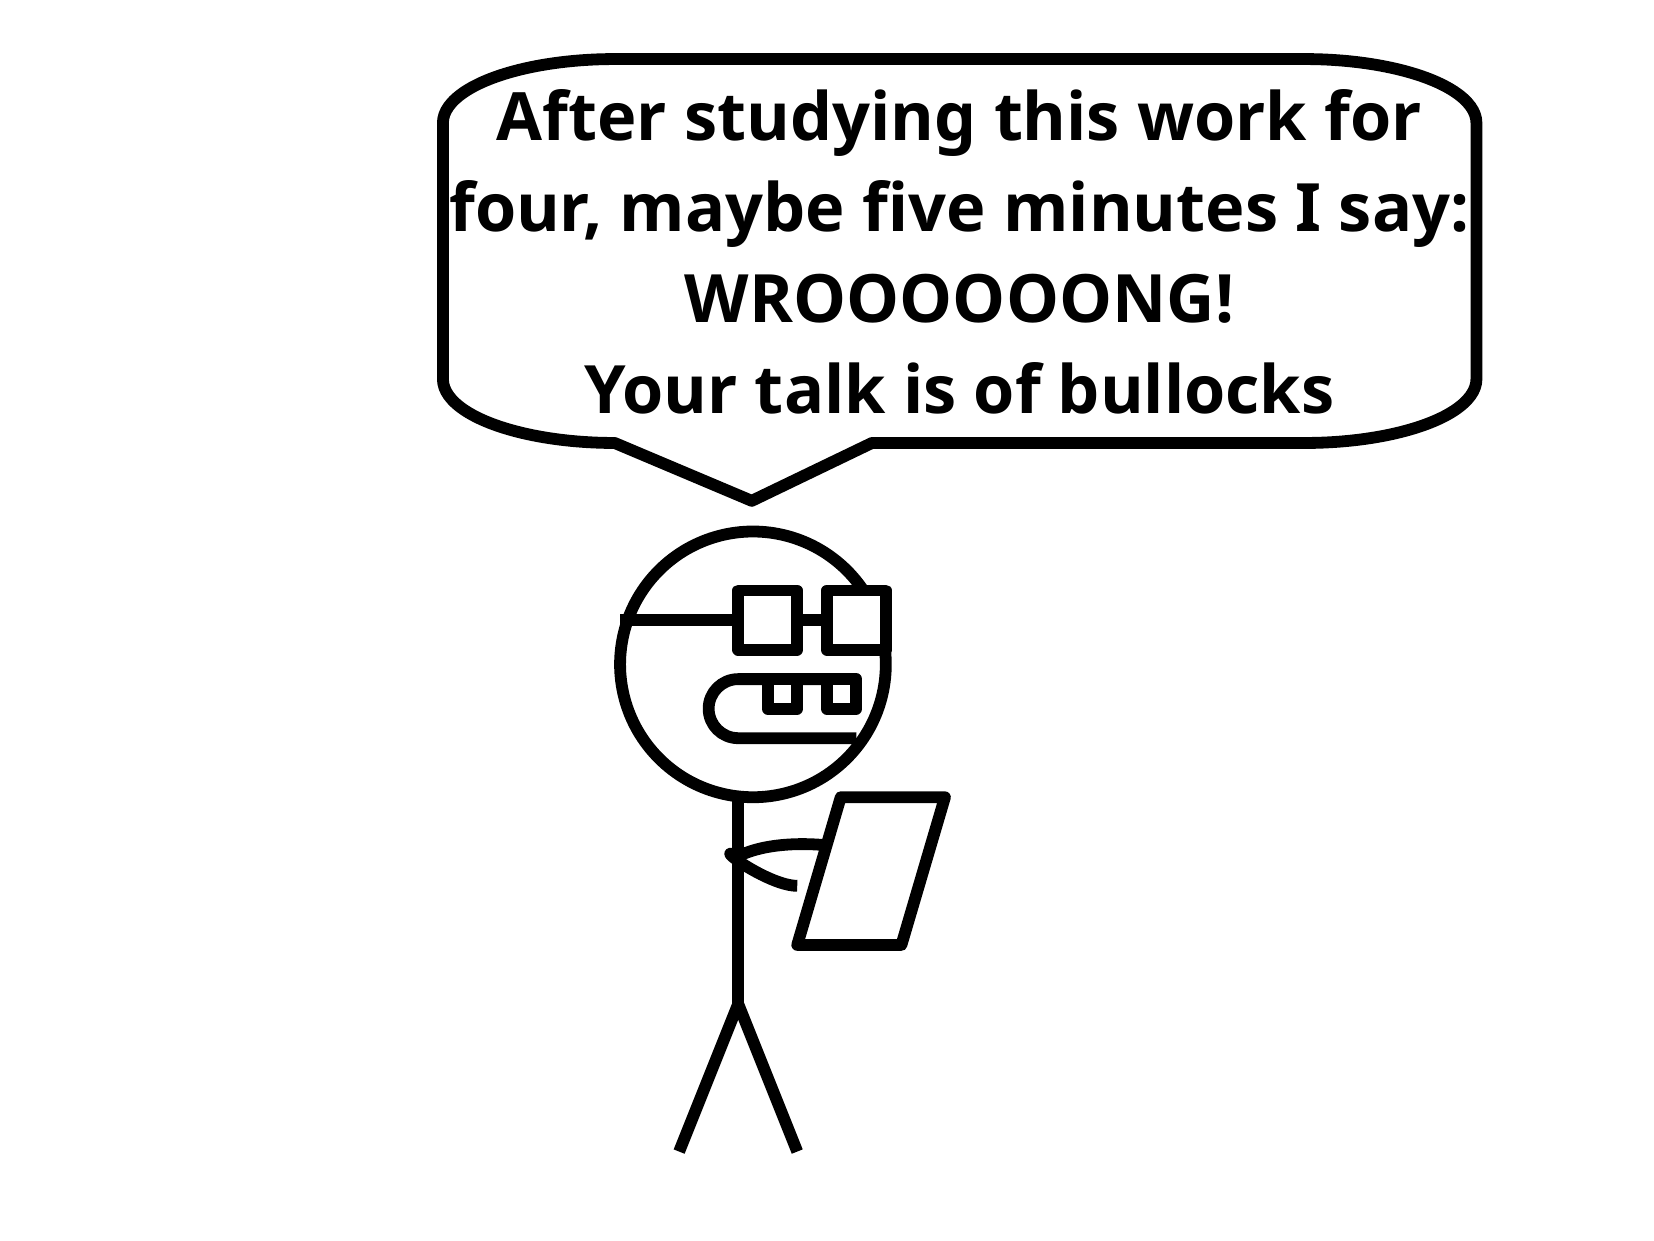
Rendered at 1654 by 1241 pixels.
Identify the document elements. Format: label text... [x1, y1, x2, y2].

text_box After studying this work for four, maybe five minutes I say: WROOOOOONG! Your talk is of bullocks [442, 59, 1477, 501]
text_box [708, 590, 886, 739]
text_box [797, 797, 945, 945]
text_box [738, 590, 798, 650]
text_box [856, 649, 916, 768]
